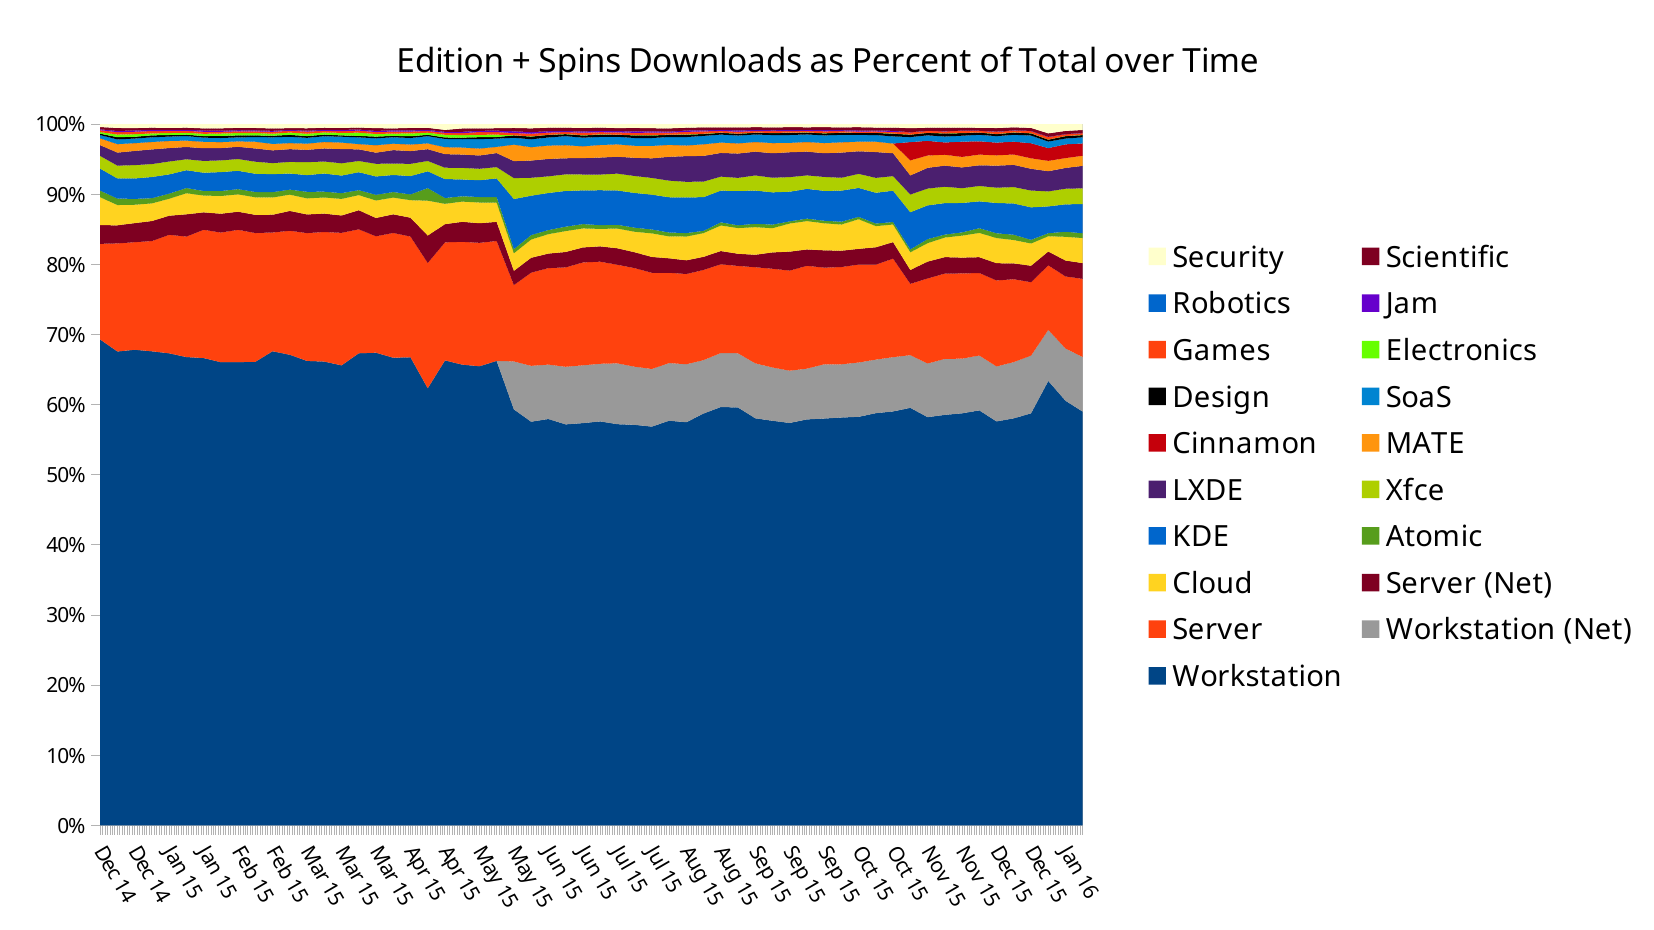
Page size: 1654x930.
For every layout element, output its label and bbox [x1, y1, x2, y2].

chart [2, 1, 1653, 930]
